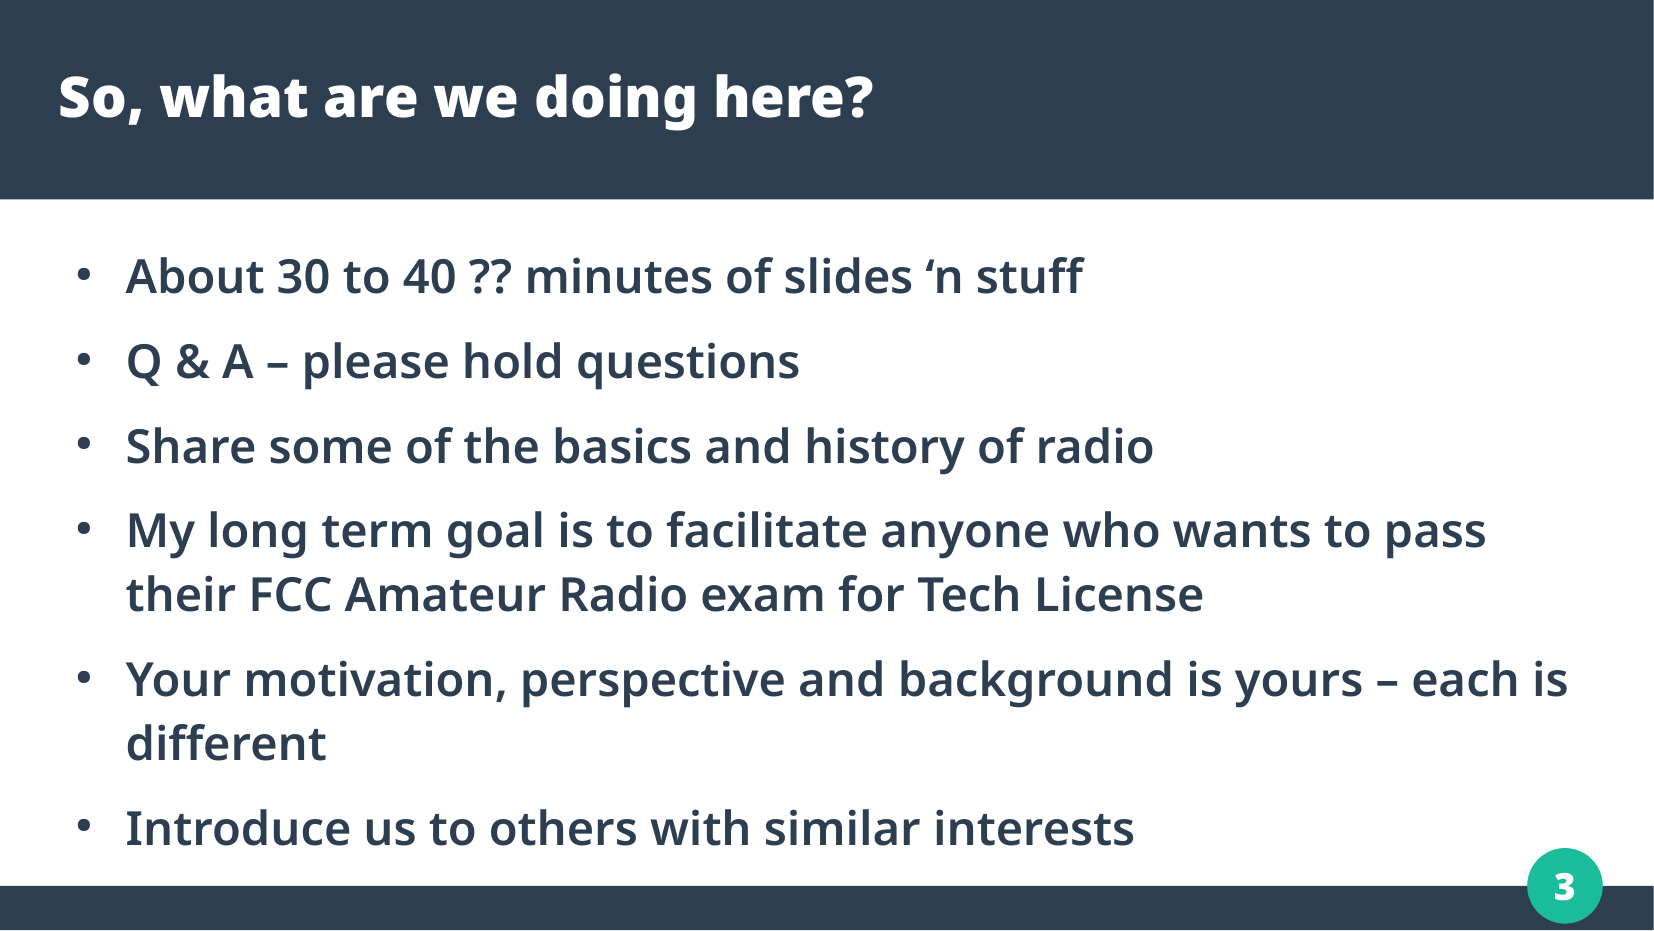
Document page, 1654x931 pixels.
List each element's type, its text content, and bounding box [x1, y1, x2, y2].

title So, what are we doing here? [59, 37, 1595, 155]
list About 30 to 40 ?? minutes of slides ‘n stuff Q & A – please hold questions Share some of the basics and history of radio My long term goal is to facilitate anyone who wants to pass their FCC Amateur Radio exam for Tech License Your motivation, perspective and background is yours – each is different Introduce us to others with similar interests [59, 243, 1595, 864]
